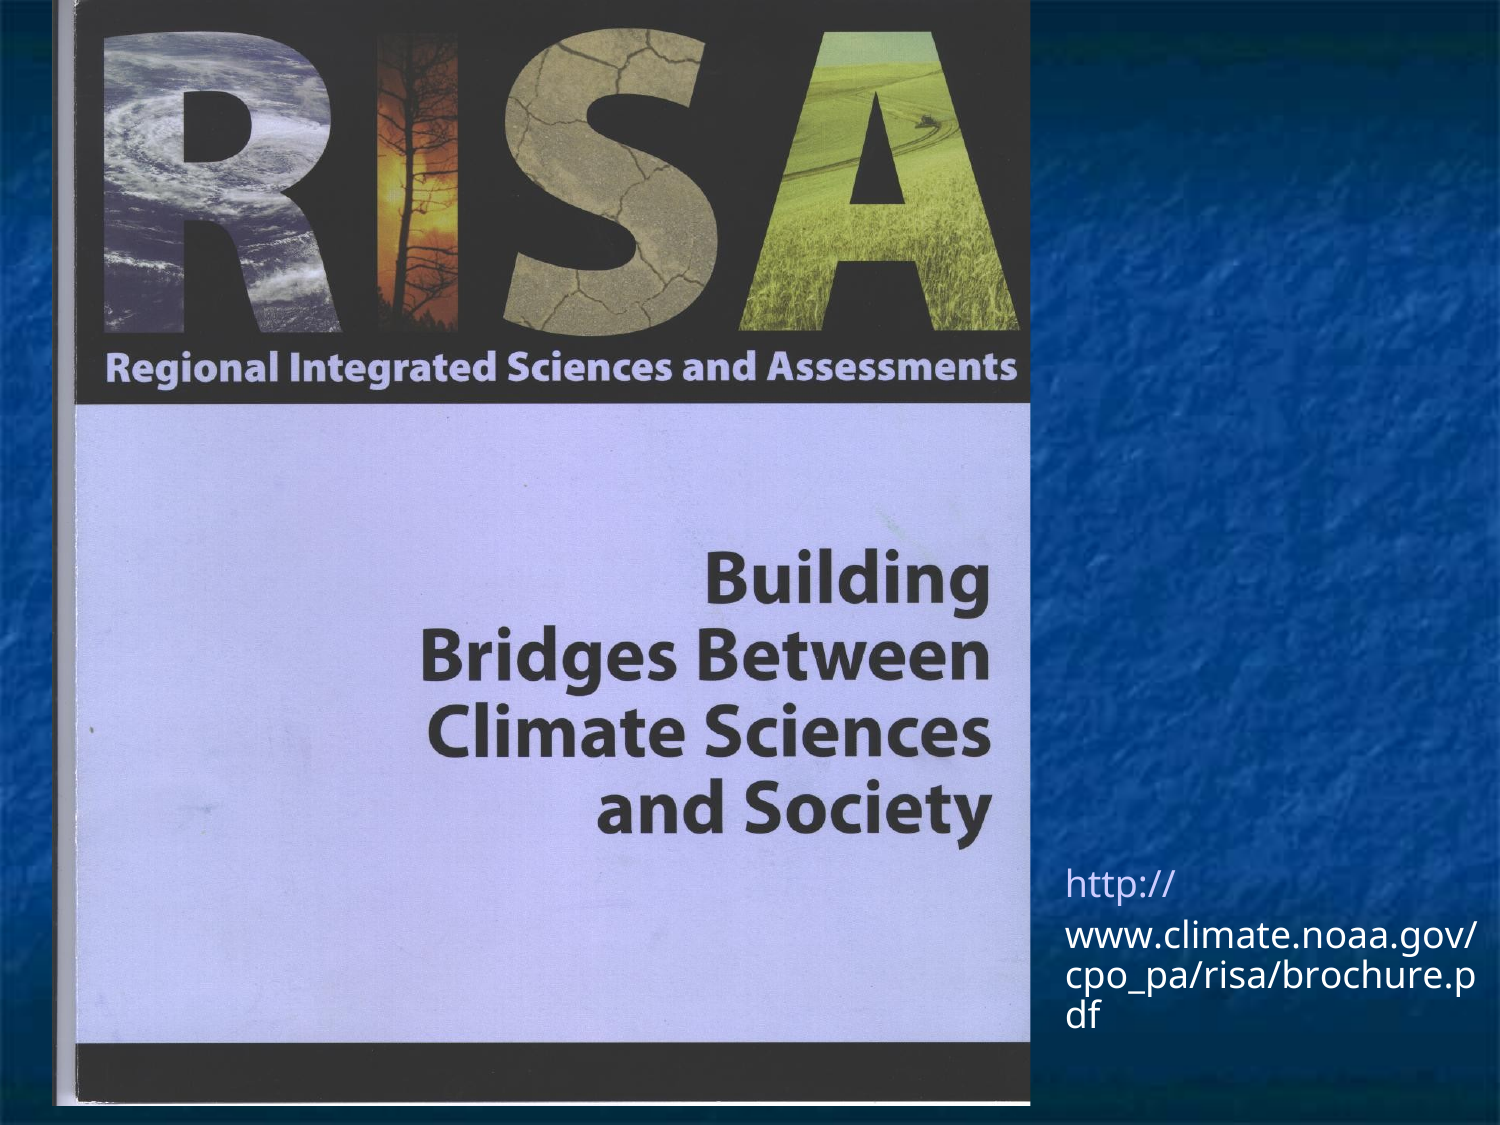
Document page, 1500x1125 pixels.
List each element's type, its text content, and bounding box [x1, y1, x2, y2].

picture [1070, 1019, 1081, 1026]
text_box http://www.climate.noaa.gov/cpo_pa/risa/brochure.pdf [1050, 849, 1500, 1019]
picture [0, 0, 1500, 1125]
